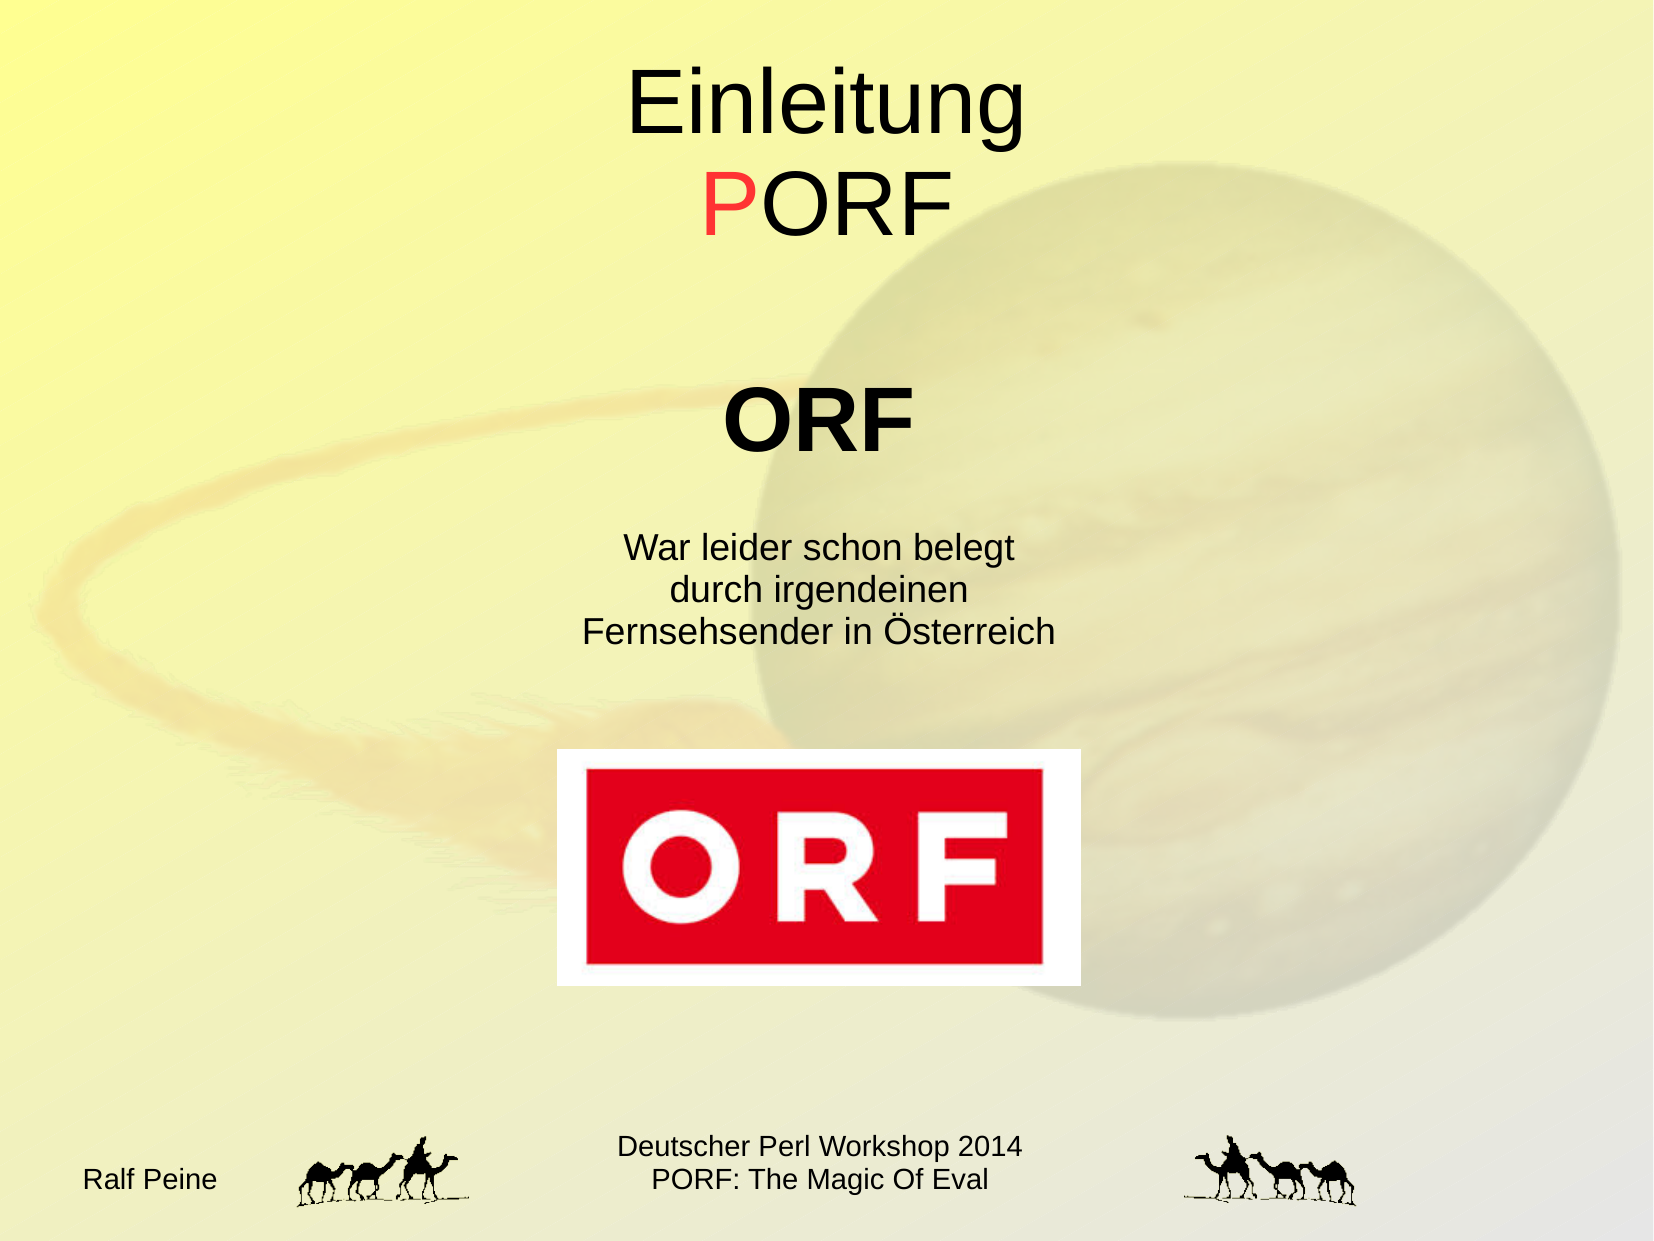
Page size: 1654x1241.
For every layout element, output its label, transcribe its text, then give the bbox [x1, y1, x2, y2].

picture [291, 1134, 469, 1214]
picture [3, 138, 1654, 1054]
text_box ORF [707, 361, 931, 479]
title Einleitung PORF [82, 49, 1571, 257]
picture [1184, 1133, 1362, 1213]
text_box War leider schon belegt durch irgendeinen Fernsehsender in Österreich [567, 519, 1072, 661]
